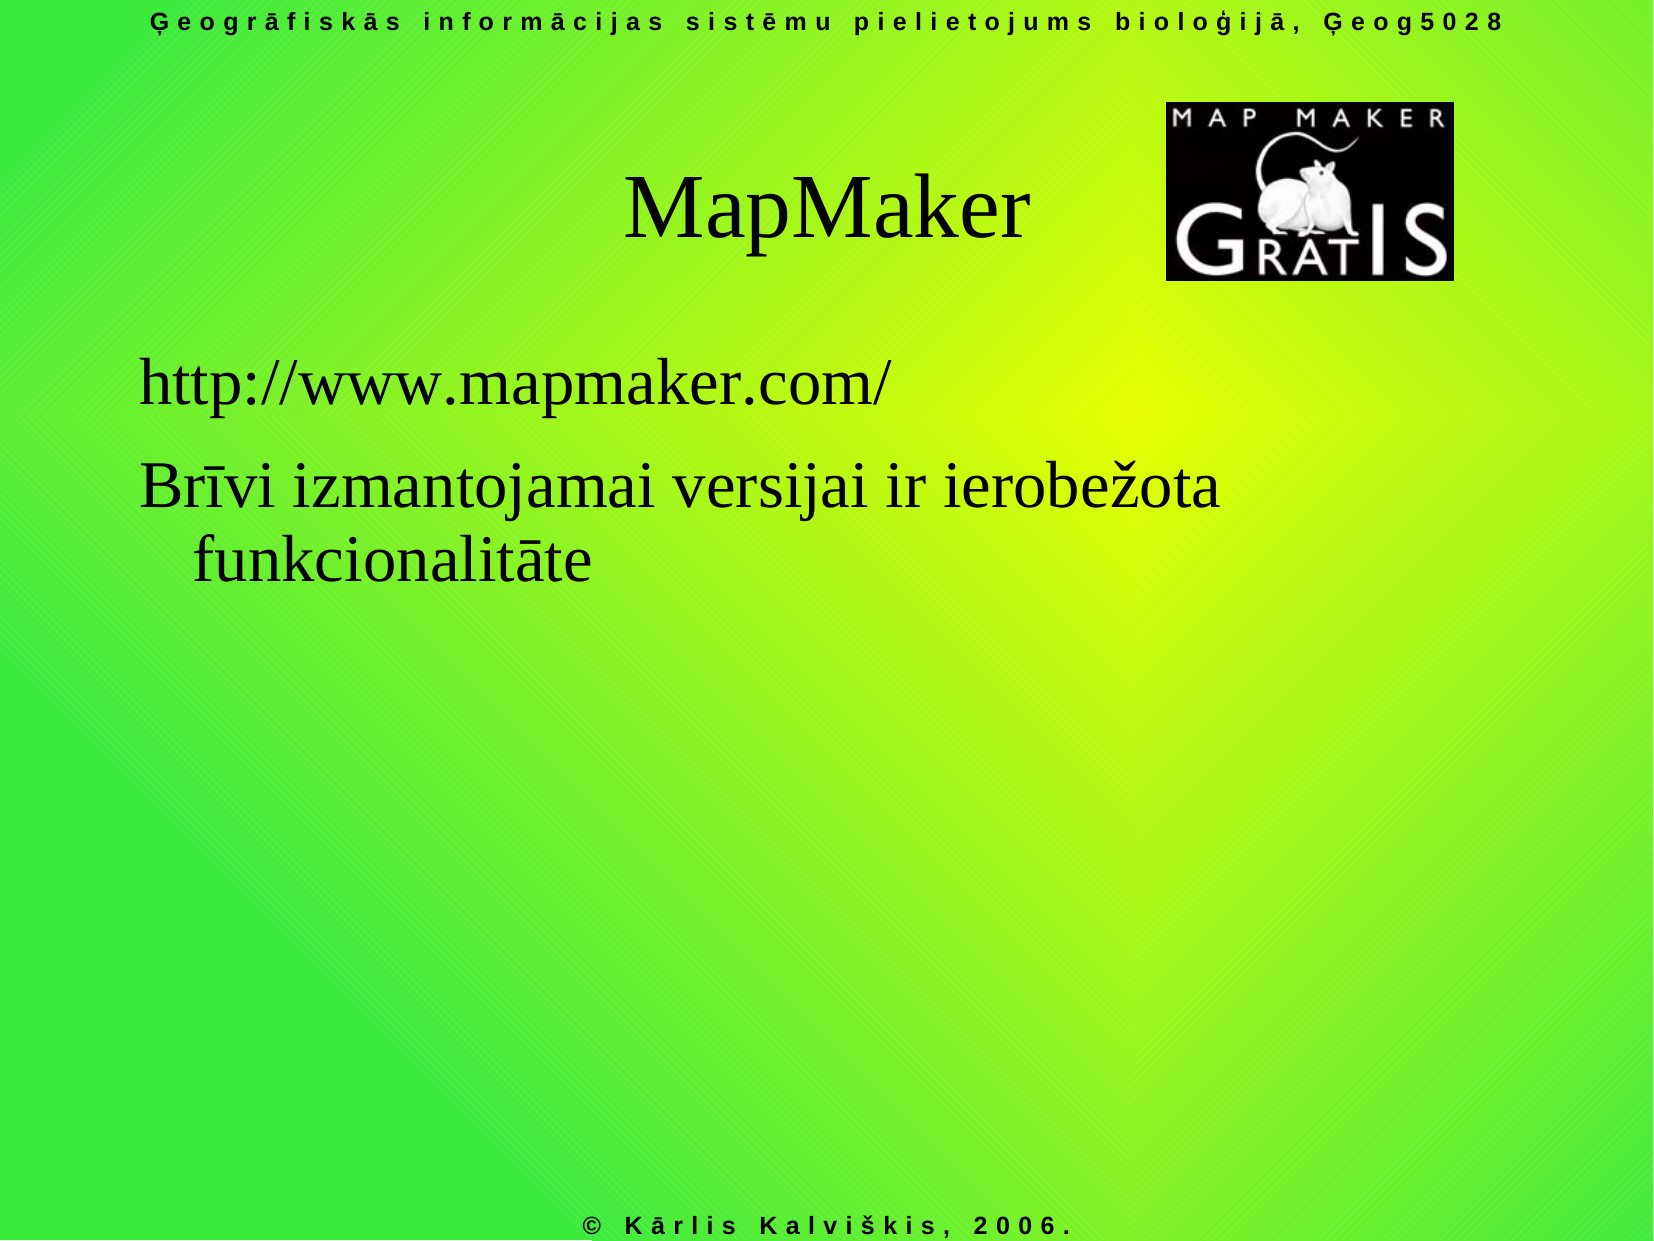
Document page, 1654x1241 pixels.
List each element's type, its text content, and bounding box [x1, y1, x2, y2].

list http://www.mapmaker.com/ Brīvi izmantojamai versijai ir ierobežota funkcionalitāte [121, 344, 1534, 1127]
title MapMaker [121, 102, 1534, 311]
picture [1166, 102, 1454, 281]
